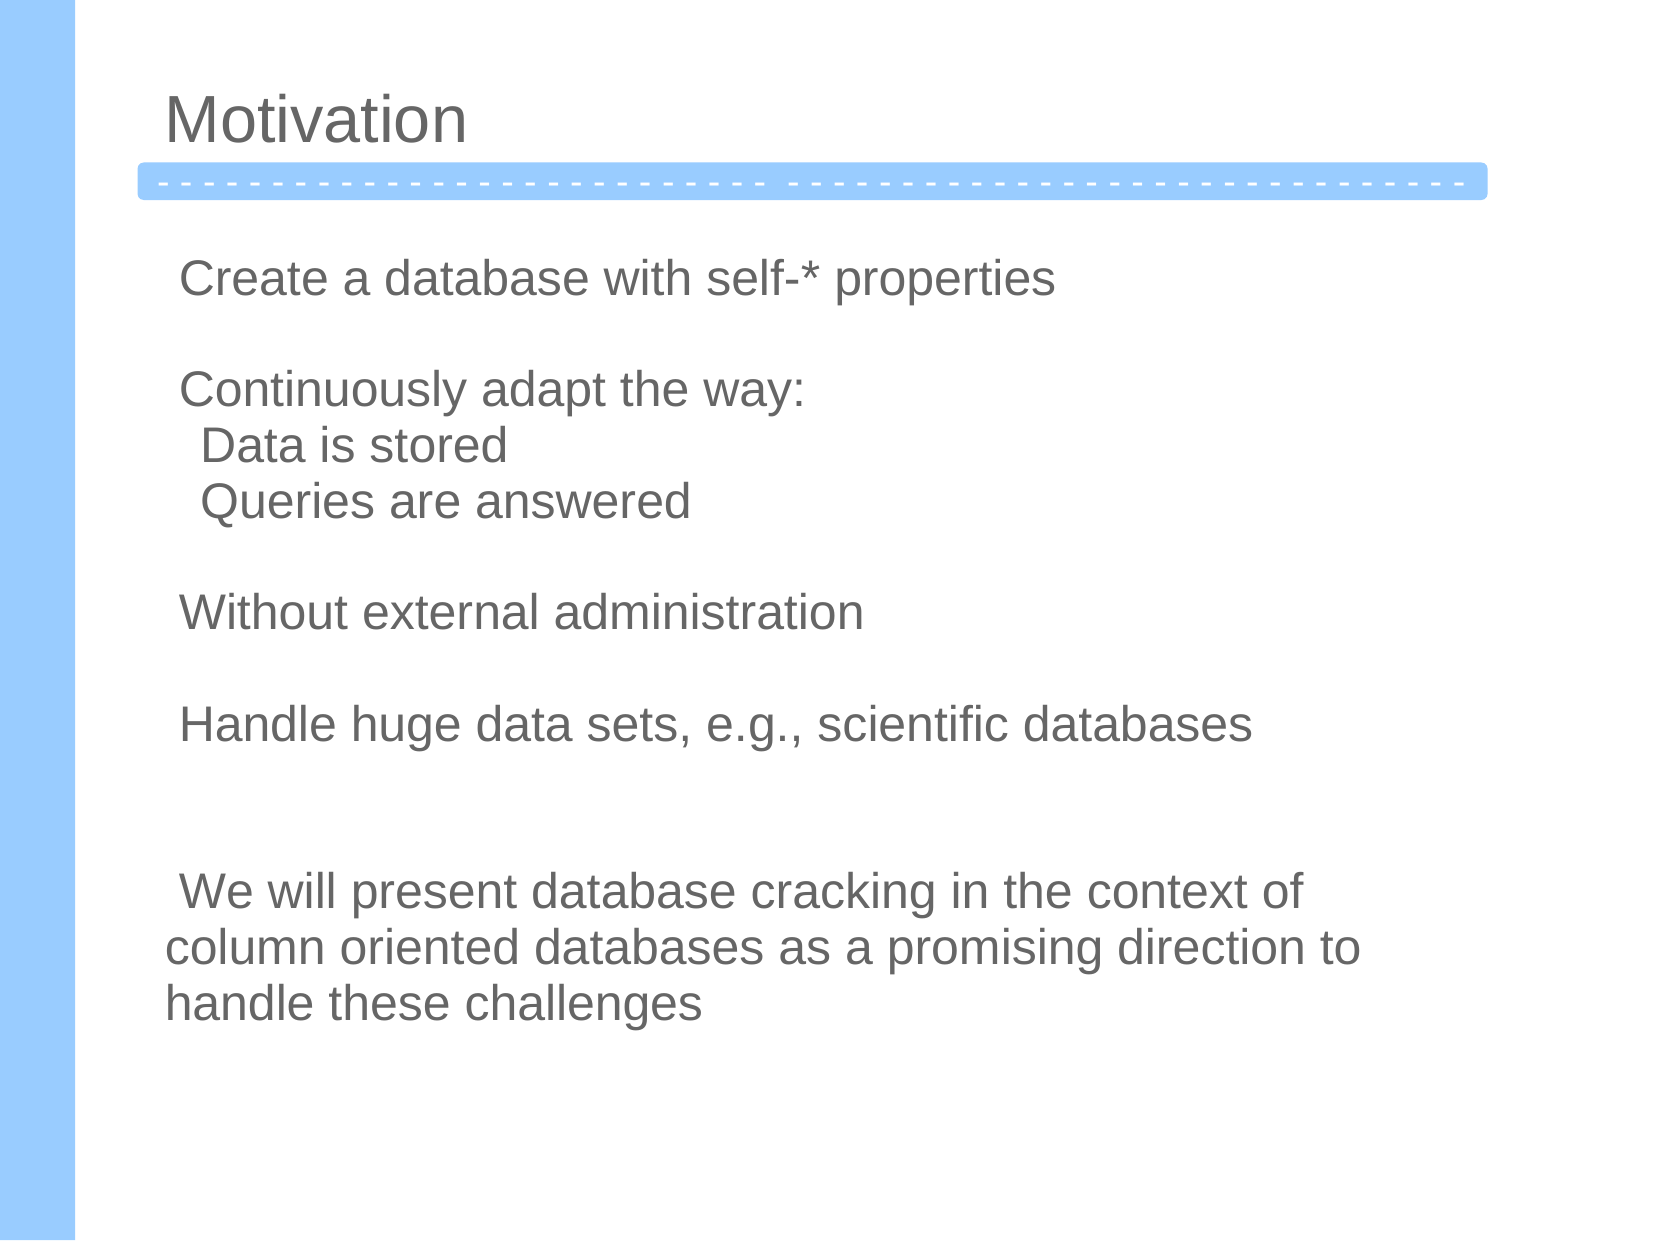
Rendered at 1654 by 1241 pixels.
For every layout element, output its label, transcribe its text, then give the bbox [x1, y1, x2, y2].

text_box [0, 0, 76, 1241]
text_box Create a database with self-* properties Continuously adapt the way: Data is stored Queries are answered Without external administration Handle huge data sets, e.g., scientific databases We will present database cracking in the context of column oriented databases as a promising direction to handle these challenges [150, 242, 1463, 1039]
text_box - - - - - - - - - - - - - - - - - - - - - - - - - - - - - - - - - - - - - - - - - - - - - - - - - - - - - - - - - [137, 162, 1488, 201]
text_box Motivation [150, 75, 1463, 165]
